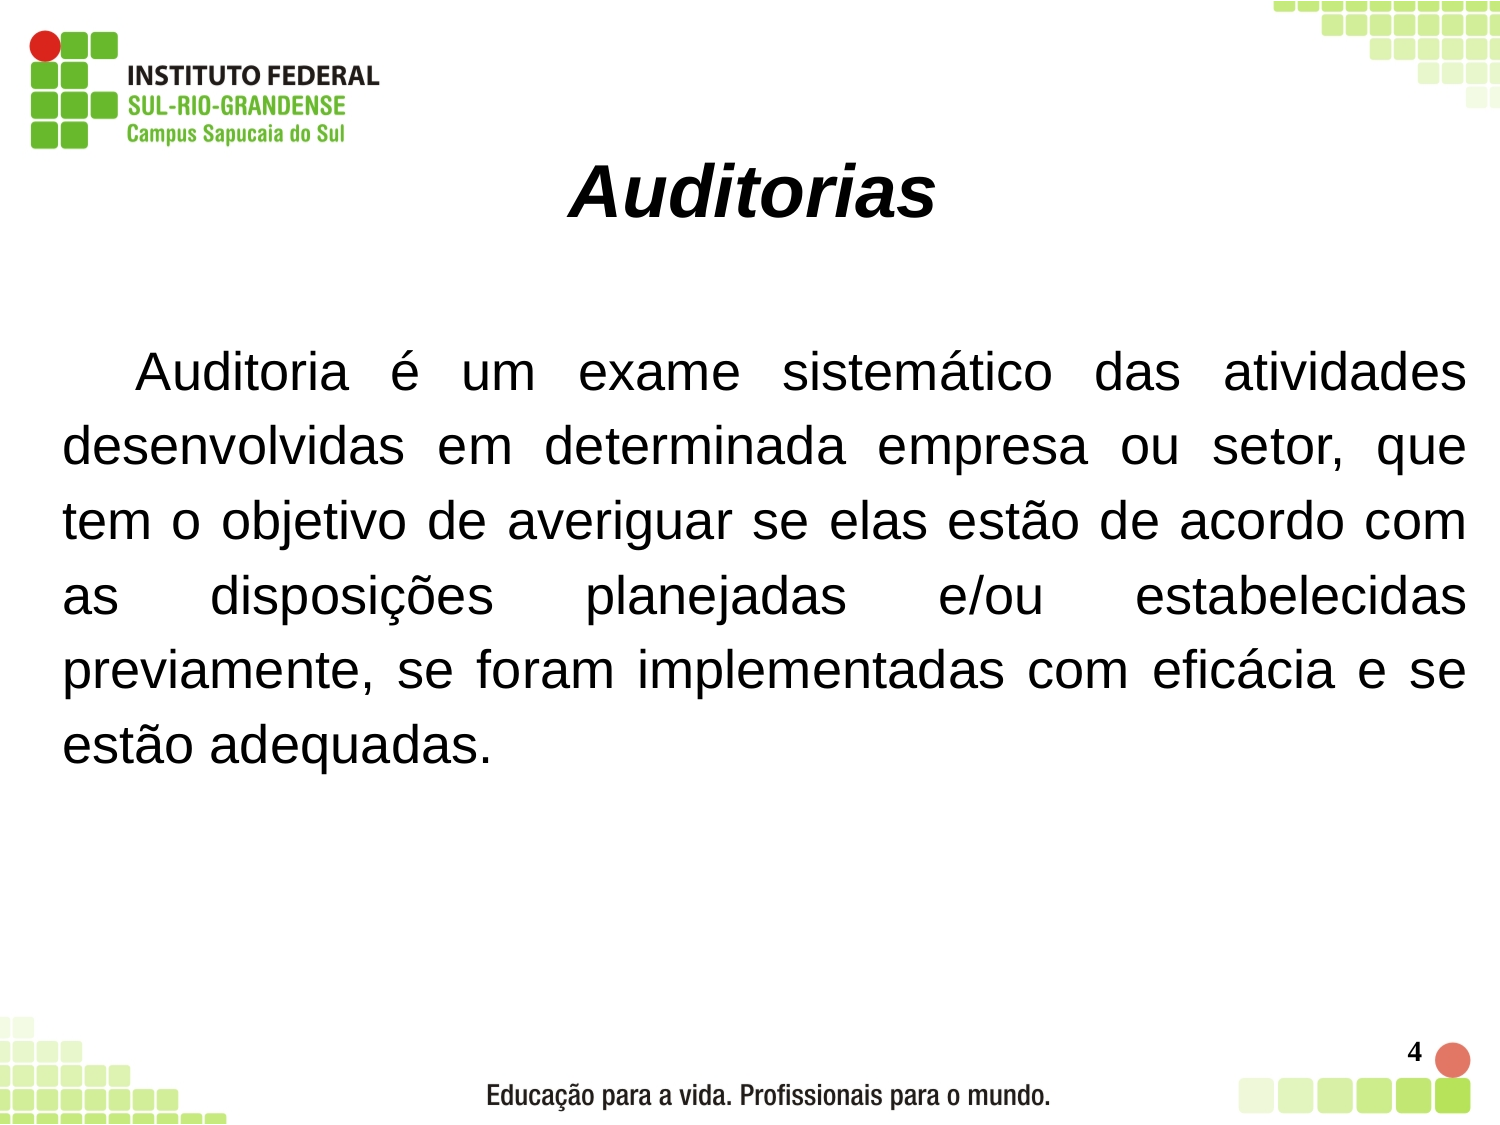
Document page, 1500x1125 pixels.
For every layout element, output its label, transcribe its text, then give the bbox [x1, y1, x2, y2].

text_box Auditorias [74, 99, 1433, 275]
picture [0, 1, 1500, 1124]
text_box Auditoria é um exame sistemático das atividades desenvolvidas em determinada empresa ou setor, que tem o objetivo de averiguar se elas estão de acordo com as disposições planejadas e/ou estabelecidas previamente, se foram implementadas com eficácia e se estão adequadas. [47, 318, 1485, 816]
